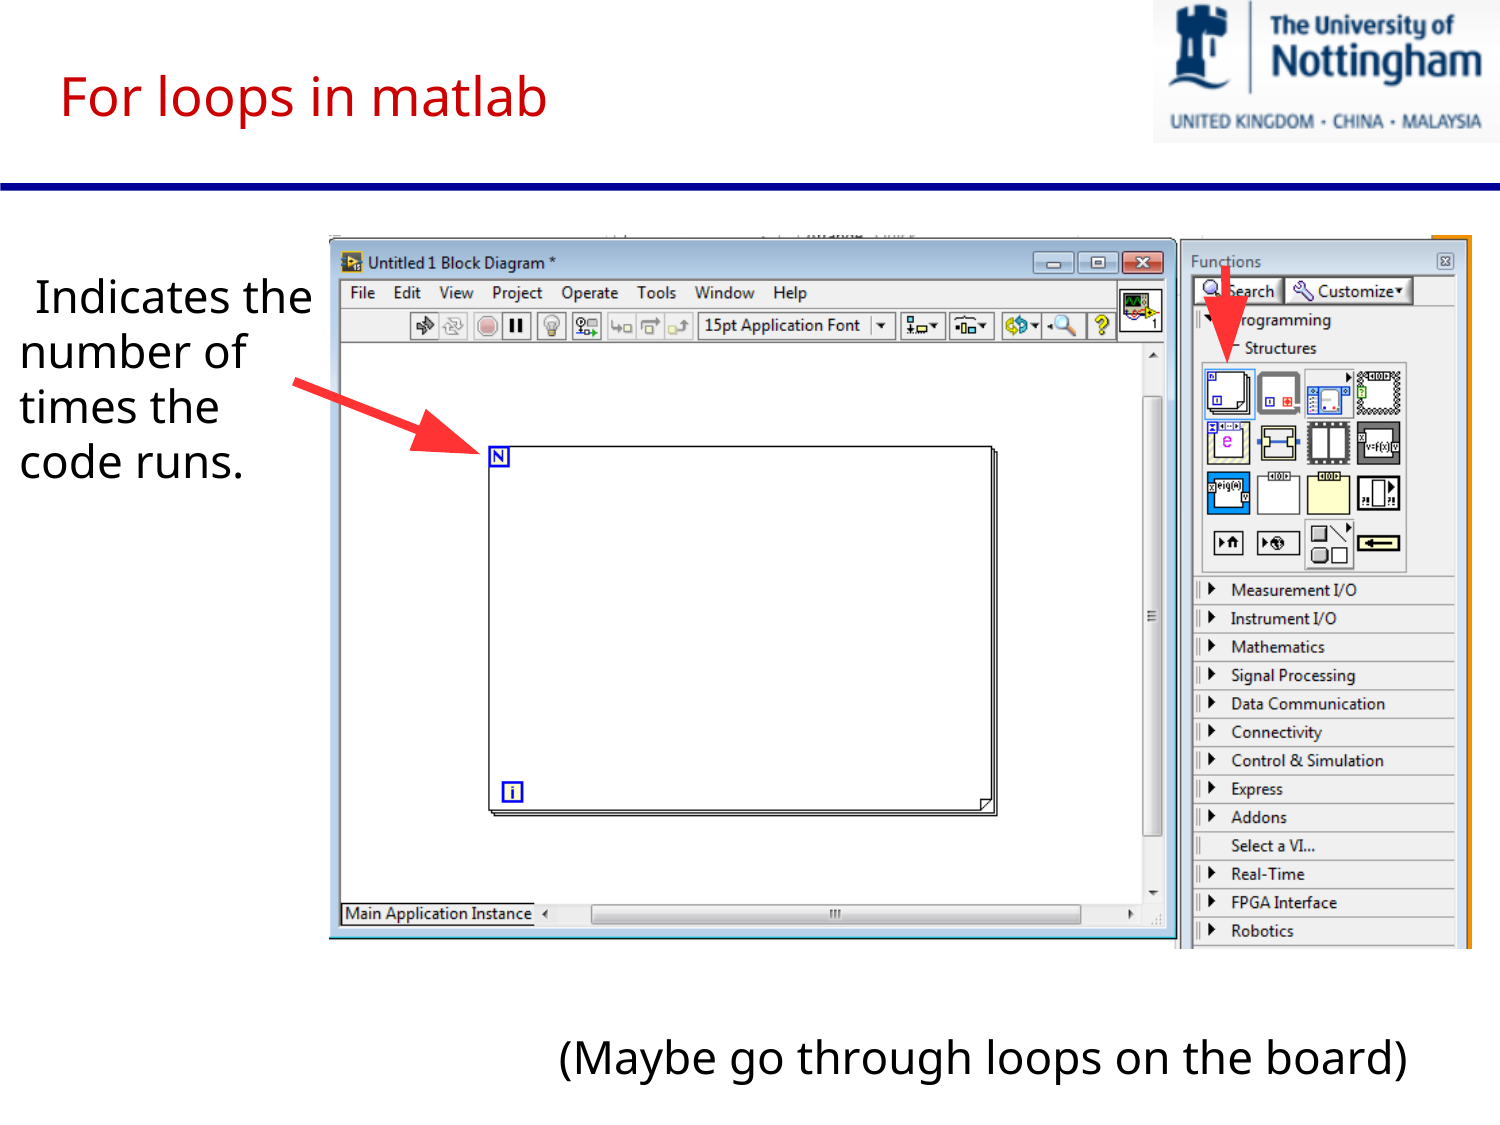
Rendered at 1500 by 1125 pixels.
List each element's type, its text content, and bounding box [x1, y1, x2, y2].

picture [1153, 0, 1500, 143]
picture [329, 235, 1472, 949]
title For loops in matlab [59, 50, 1297, 141]
text_box (Maybe go through loops on the board) [528, 1021, 1500, 1125]
text_box Indicates the number of times the code runs. [4, 260, 341, 504]
